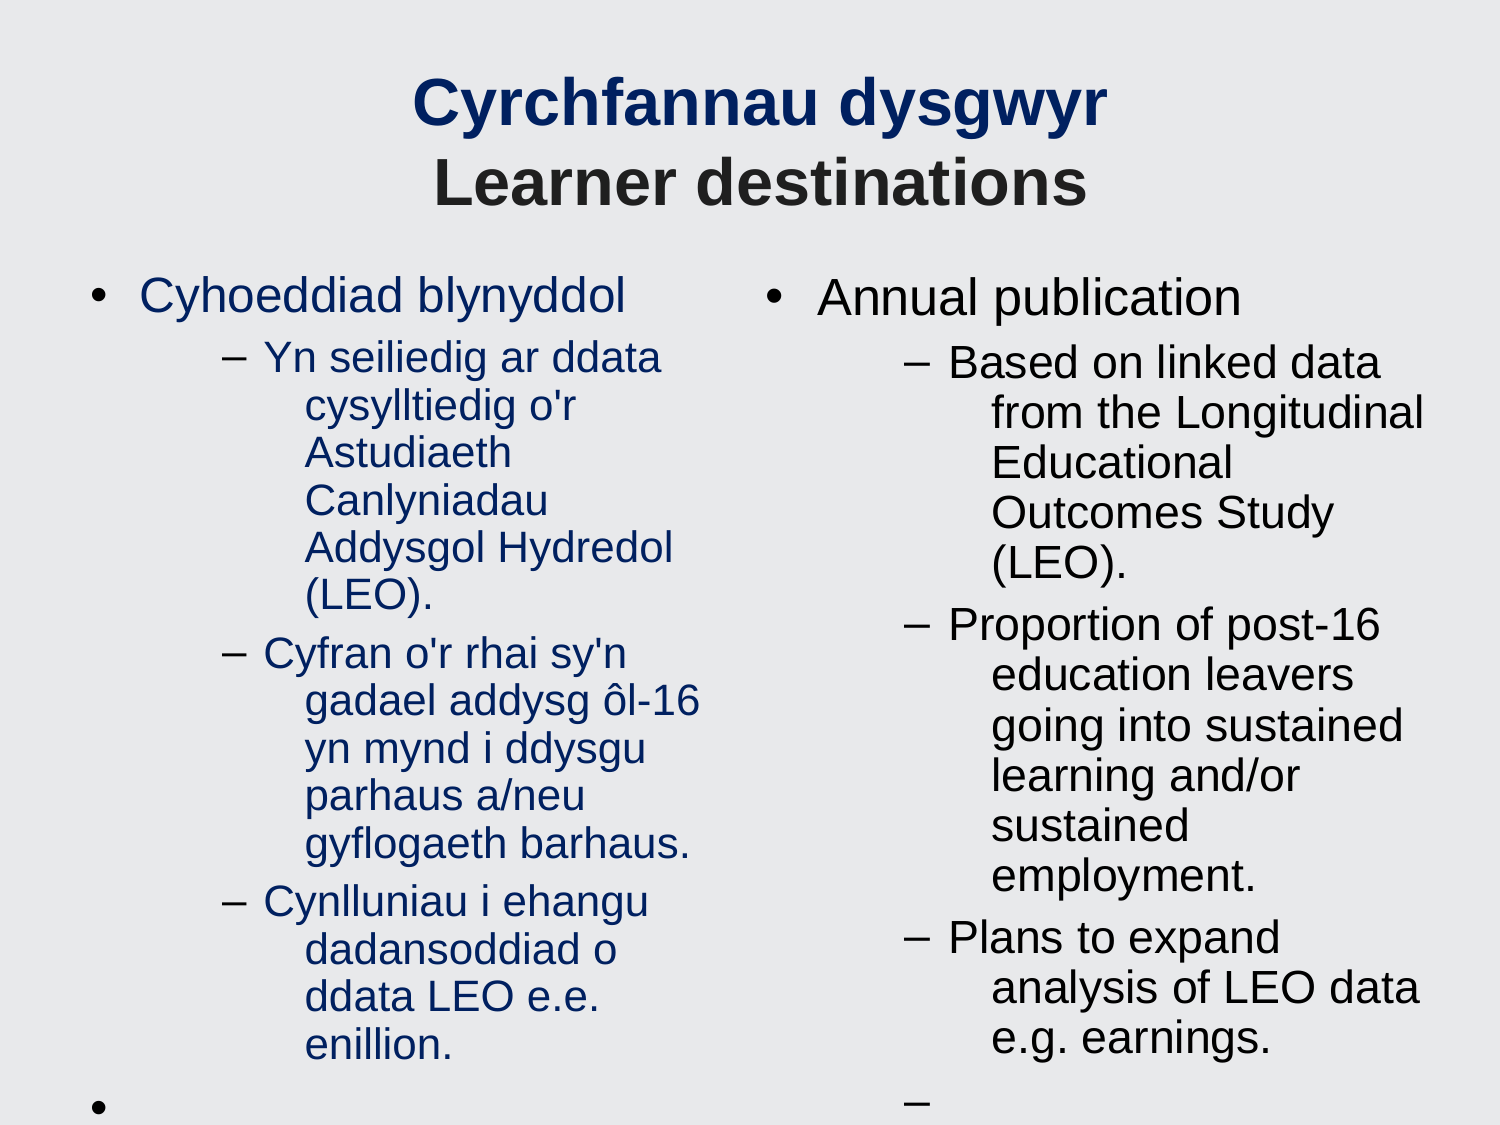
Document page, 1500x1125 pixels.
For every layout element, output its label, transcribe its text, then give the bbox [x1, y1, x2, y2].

title Cyrchfannau dysgwyr Learner destinations [75, 45, 1447, 233]
list Annual publication Based on linked data from the Longitudinal Educational Outcomes Study (LEO). Proportion of post-16 education leavers going into sustained learning and/or sustained employment. Plans to expand analysis of LEO data e.g. earnings. [751, 262, 1447, 1081]
text_box Cyhoeddiad blynyddol Yn seiliedig ar ddata cysylltiedig o'r Astudiaeth Canlyniadau Addysgol Hydredol (LEO). Cyfran o'r rhai sy'n gadael addysg ôl-16 yn mynd i ddysgu parhaus a/neu gyflogaeth barhaus. Cynlluniau i ehangu dadansoddiad o ddata LEO e.e. enillion. [75, 262, 751, 1081]
